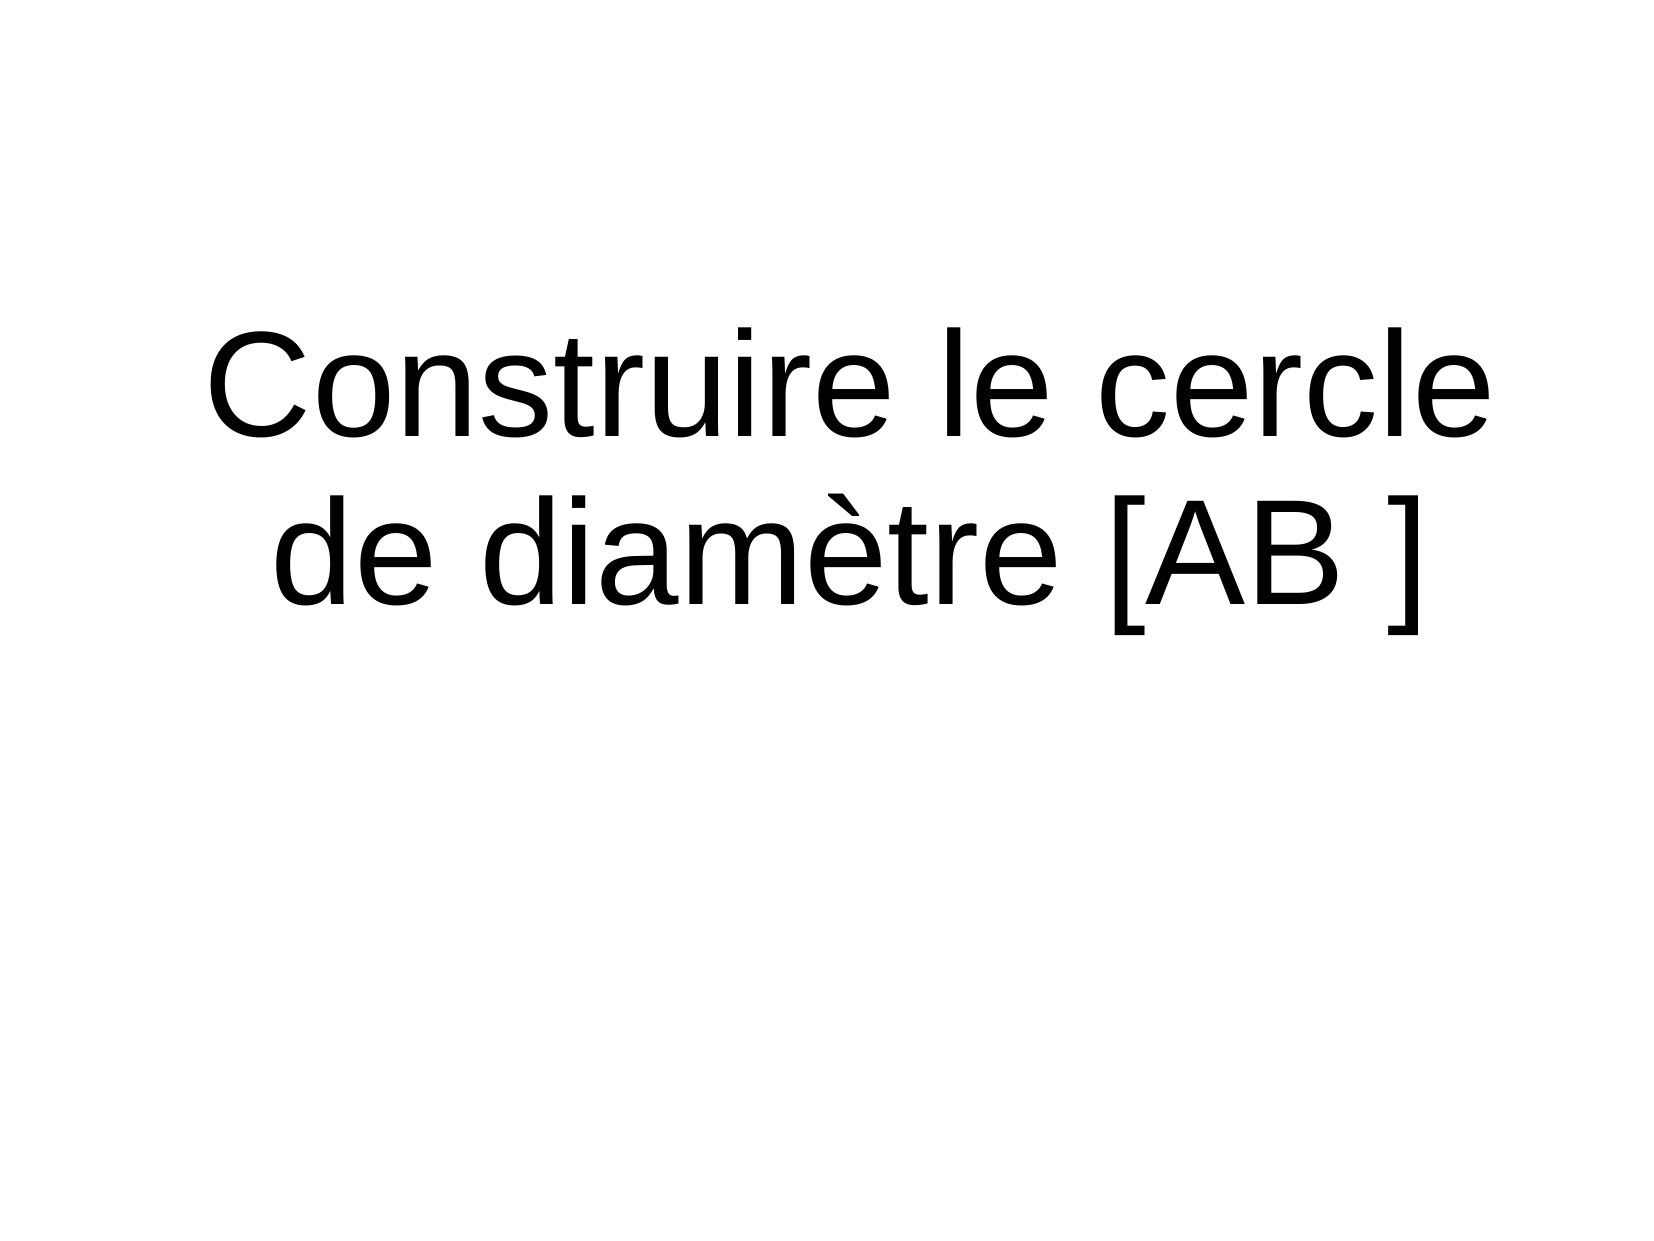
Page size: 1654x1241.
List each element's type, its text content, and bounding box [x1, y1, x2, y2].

subtitle Construire le cercle de diamètre [AB ] [106, 59, 1595, 878]
